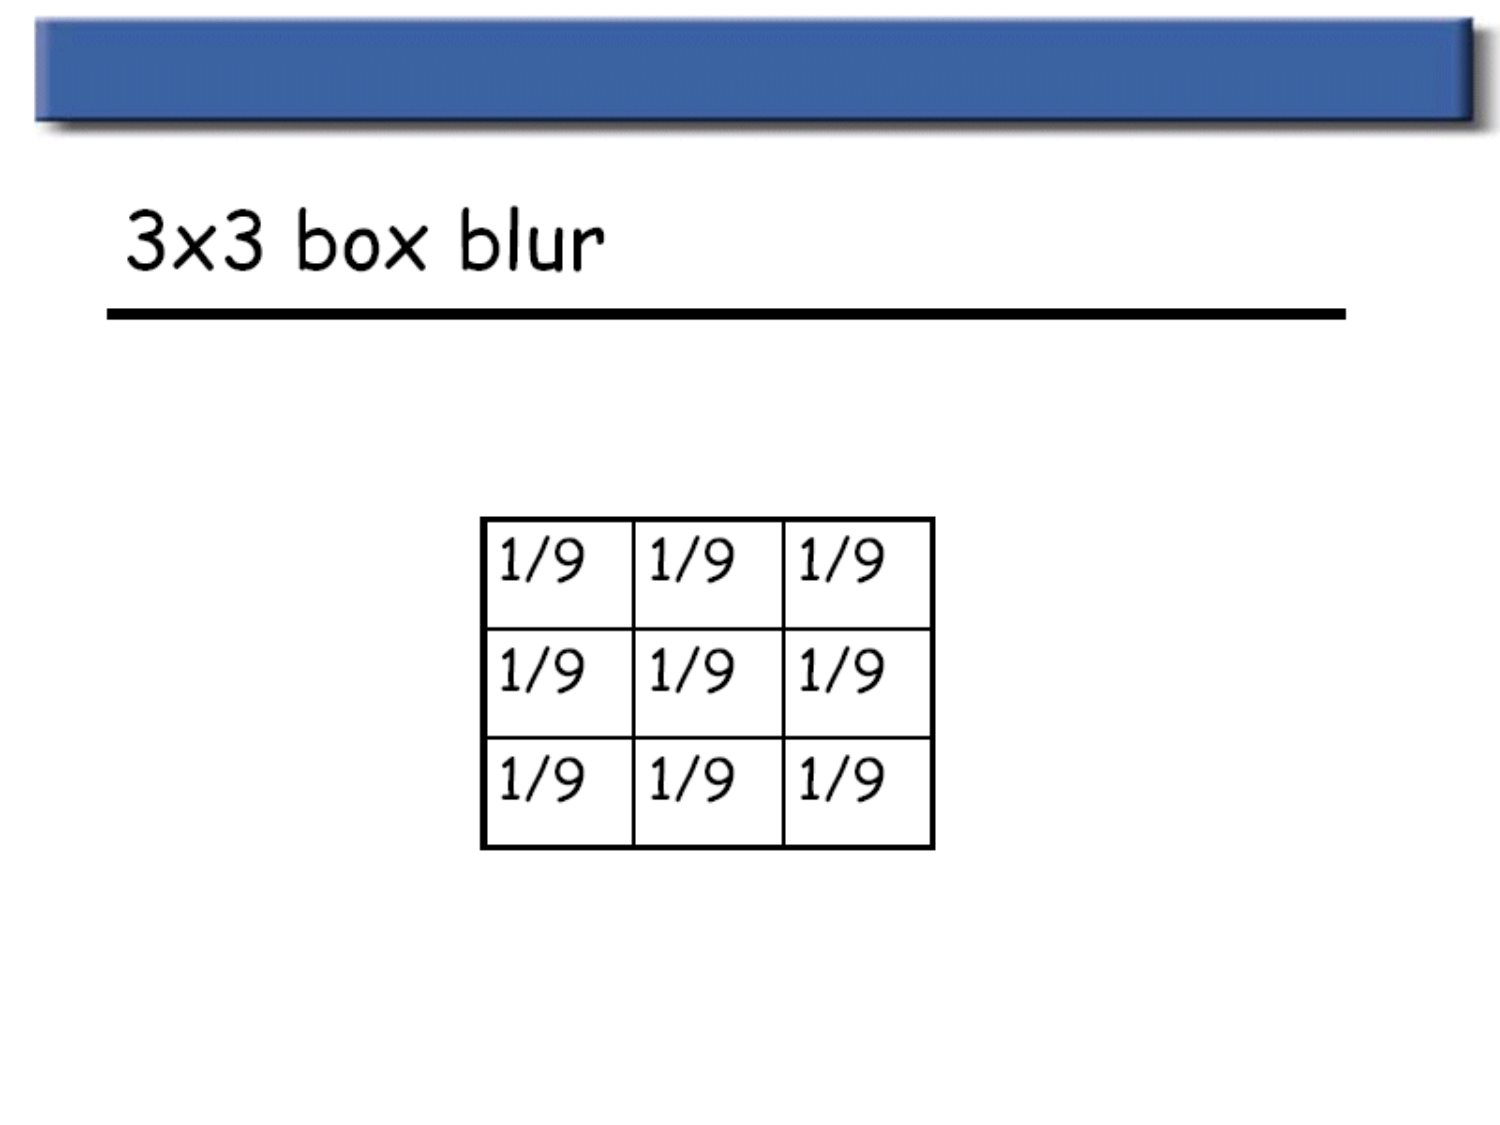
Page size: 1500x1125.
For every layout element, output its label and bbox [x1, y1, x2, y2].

picture [33, 14, 1500, 141]
picture [53, 172, 1412, 1042]
